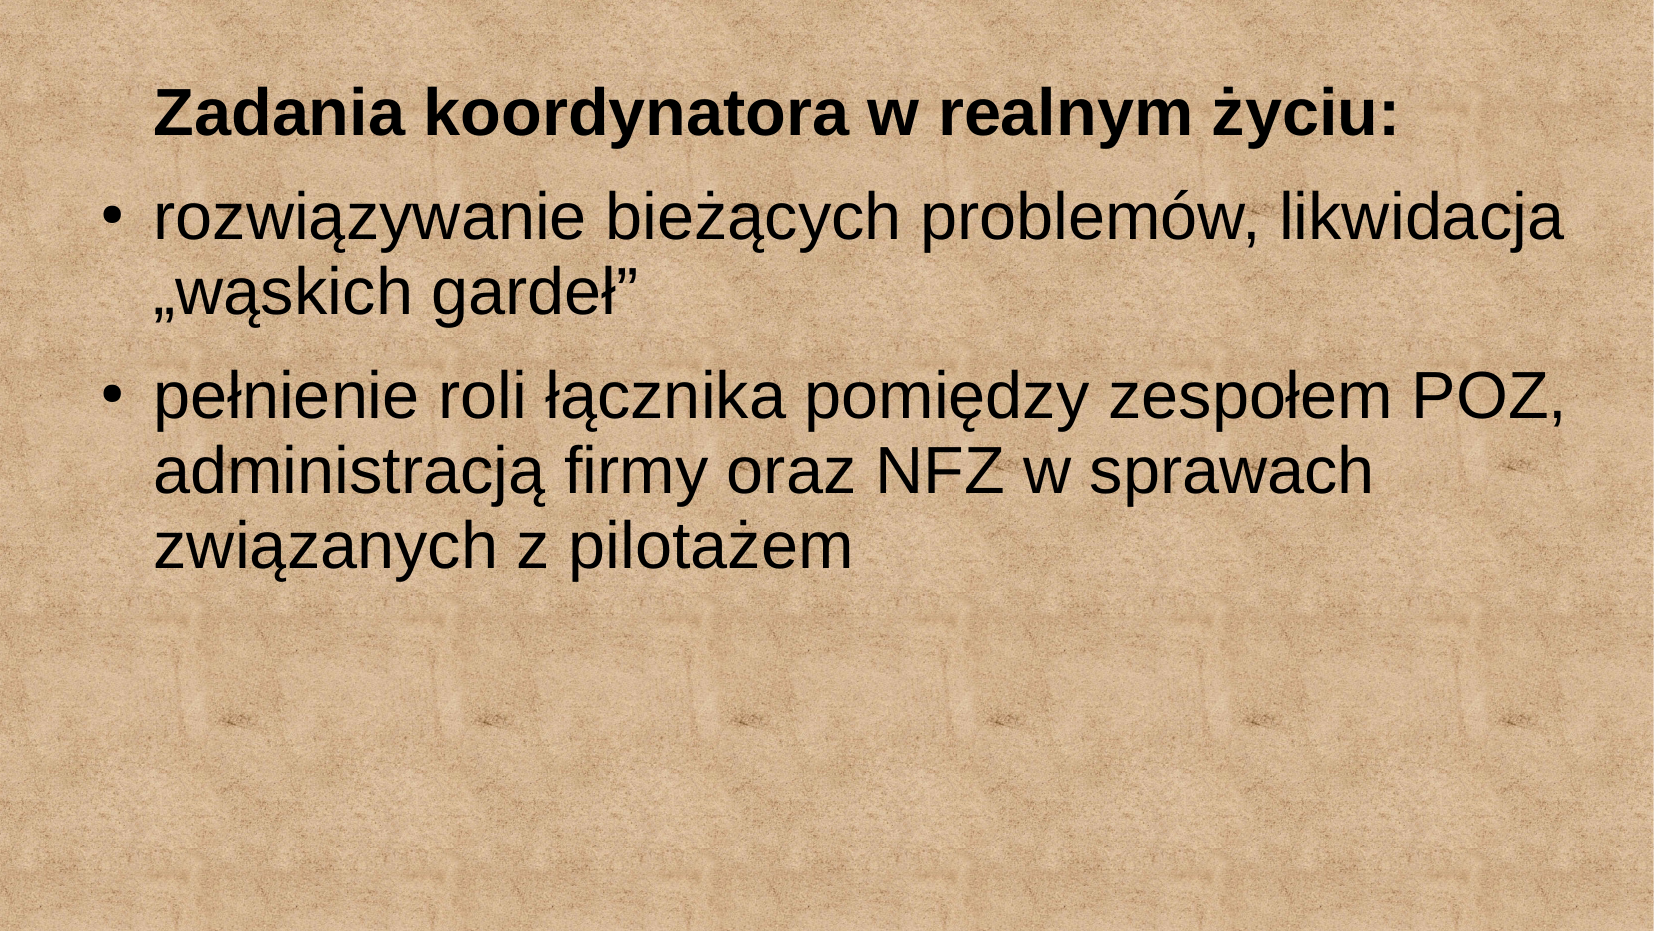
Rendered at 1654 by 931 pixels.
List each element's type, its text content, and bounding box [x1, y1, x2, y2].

list Zadania koordynatora w realnym życiu: rozwiązywanie bieżących problemów, likwidacja „wąskich gardeł” pełnienie roli łącznika pomiędzy zespołem POZ, administracją firmy oraz NFZ w sprawach związanych z pilotażem [82, 75, 1571, 758]
picture [0, 0, 1654, 931]
